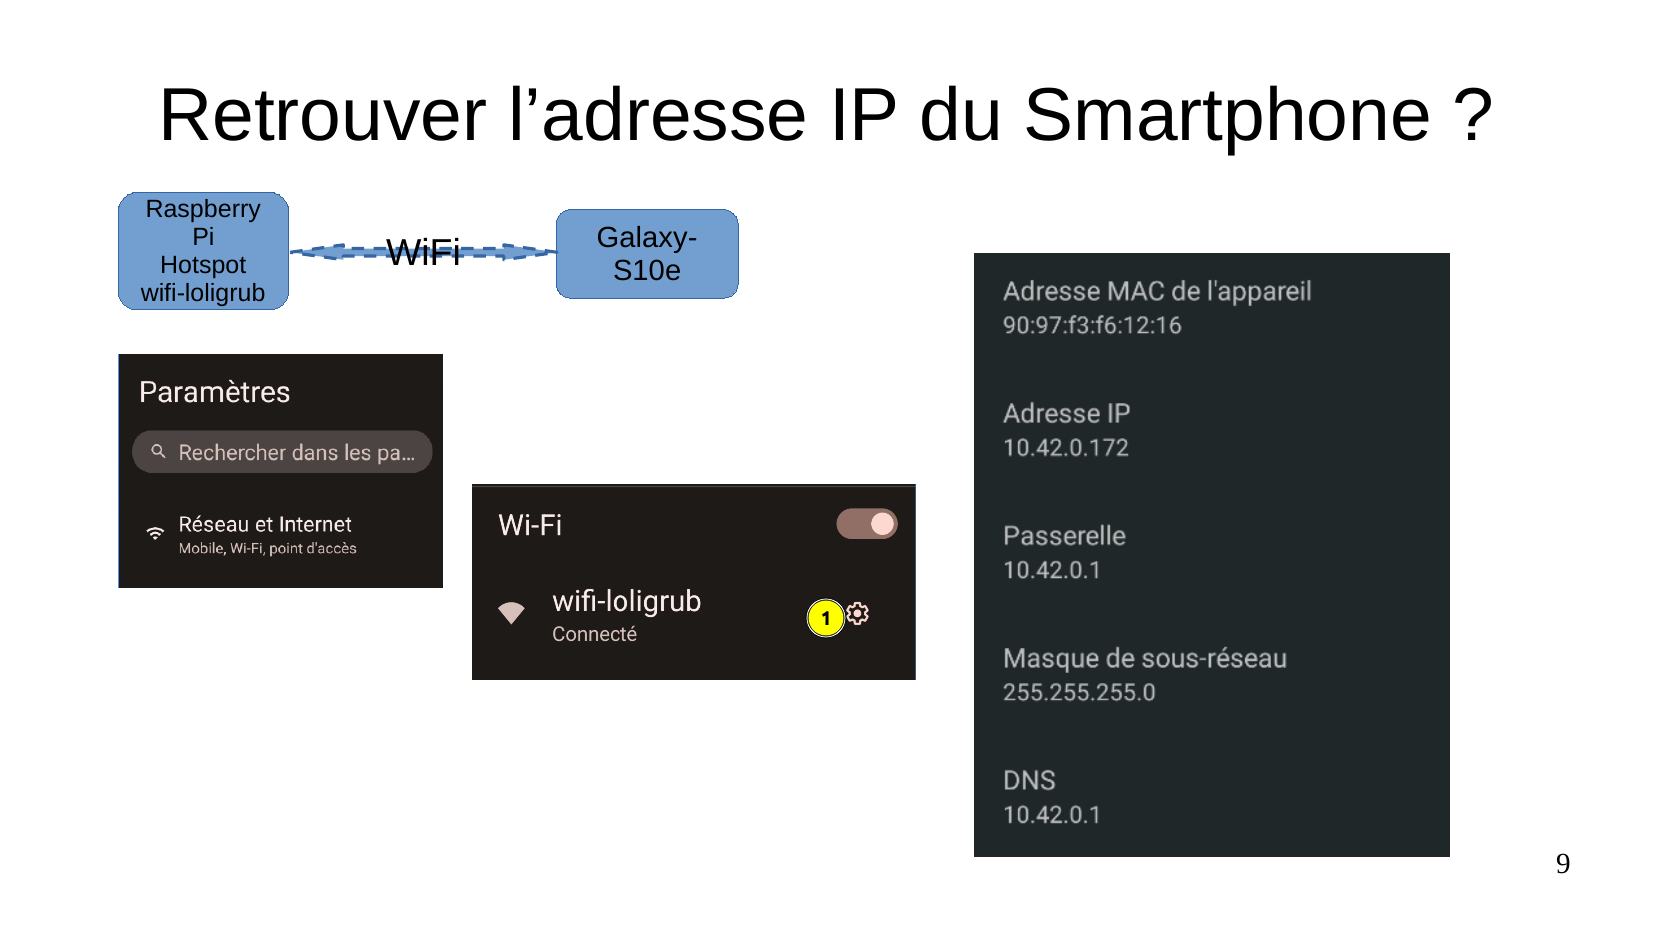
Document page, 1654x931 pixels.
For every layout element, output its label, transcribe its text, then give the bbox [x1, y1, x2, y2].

text_box Galaxy-S10e [556, 209, 739, 299]
picture [118, 354, 443, 588]
text_box WiFi [458, 244, 558, 260]
picture [974, 253, 1450, 857]
text_box RaspberryPi Hotspot wifi-loligrub [118, 192, 289, 310]
text_box WiFi [290, 244, 391, 260]
title Retrouver l’adresse IP du Smartphone ? [82, 37, 1571, 193]
text_box WiFi [436, 248, 455, 257]
picture [472, 484, 916, 680]
